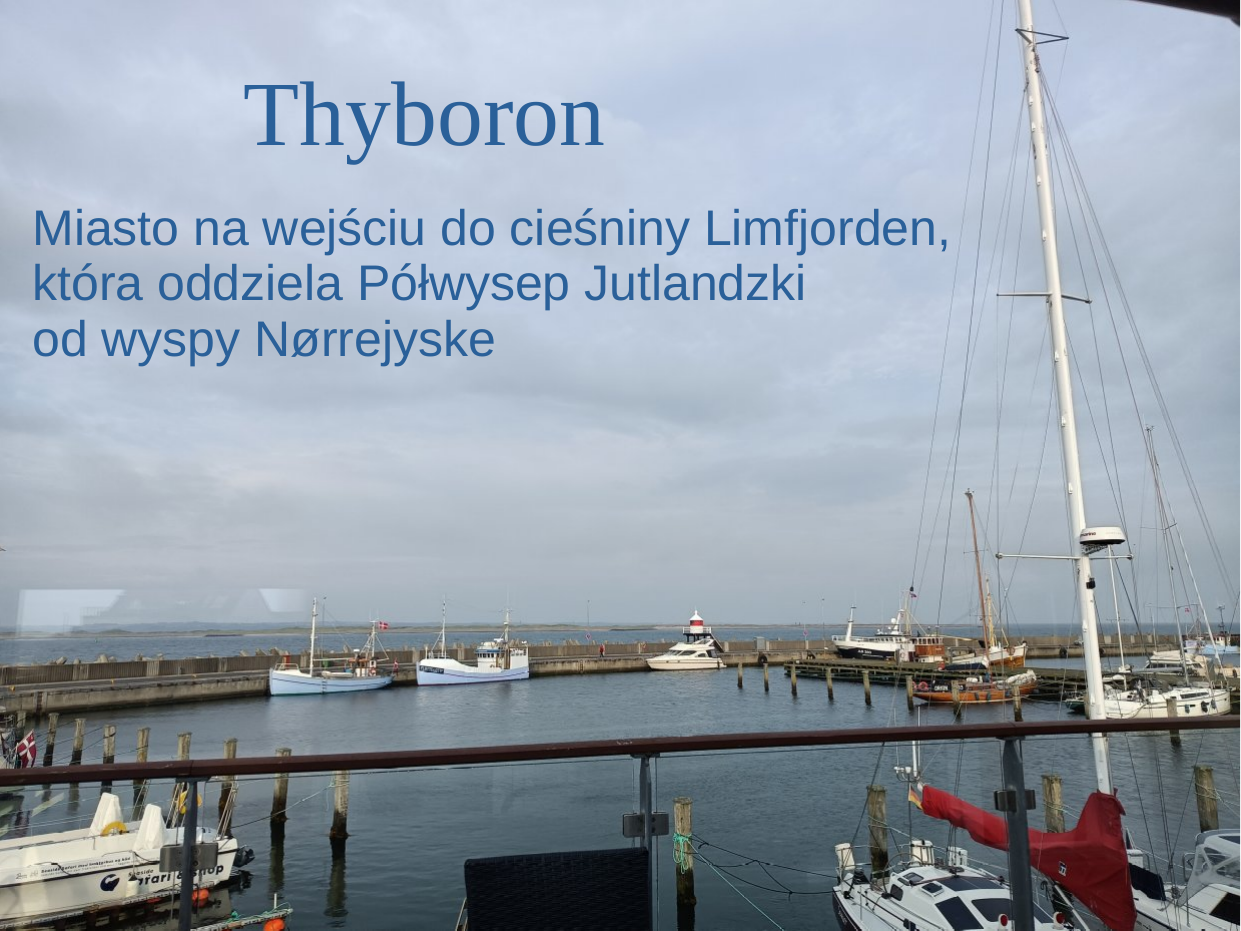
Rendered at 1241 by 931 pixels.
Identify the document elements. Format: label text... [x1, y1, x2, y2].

text_box Miasto na wejściu do cieśniny Limfjorden, która oddziela Półwysep Jutlandzki od wyspy Nørrejyske [17, 192, 1038, 375]
title Thyboron [82, 37, 768, 192]
picture [0, 0, 1241, 931]
